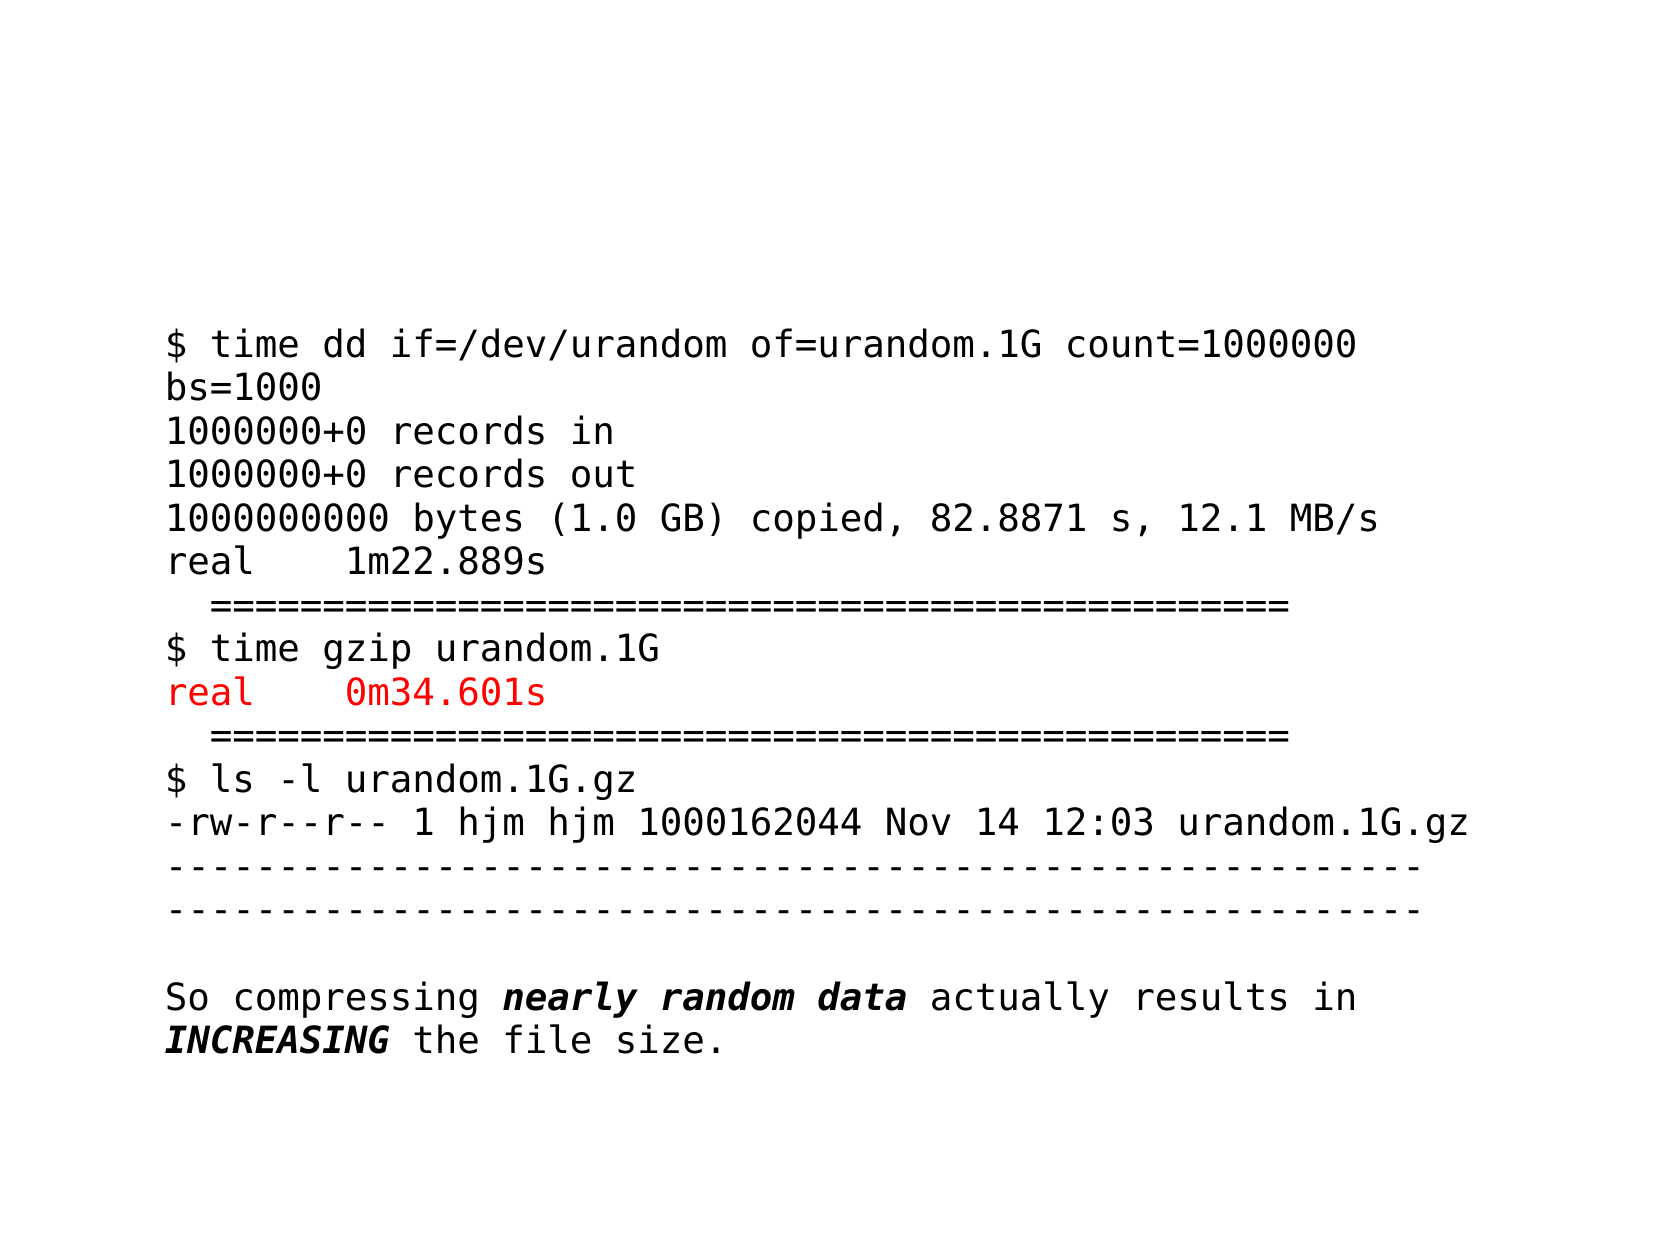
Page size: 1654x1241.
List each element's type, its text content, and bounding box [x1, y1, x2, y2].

text_box $ time dd if=/dev/urandom of=urandom.1G count=1000000 bs=1000 1000000+0 records in 1000000+0 records out 1000000000 bytes (1.0 GB) copied, 82.8871 s, 12.1 MB/s real 1m22.889s ================================================ $ time gzip urandom.1G real 0m34.601s ================================================ $ ls -l urandom.1G.gz -rw-r--r-- 1 hjm hjm 1000162044 Nov 14 12:03 urandom.1G.gz -------------------------------------------------------- -------------------------------------------------------- So compressing nearly random data actually results in INCREASING the file size. [150, 315, 1546, 1141]
